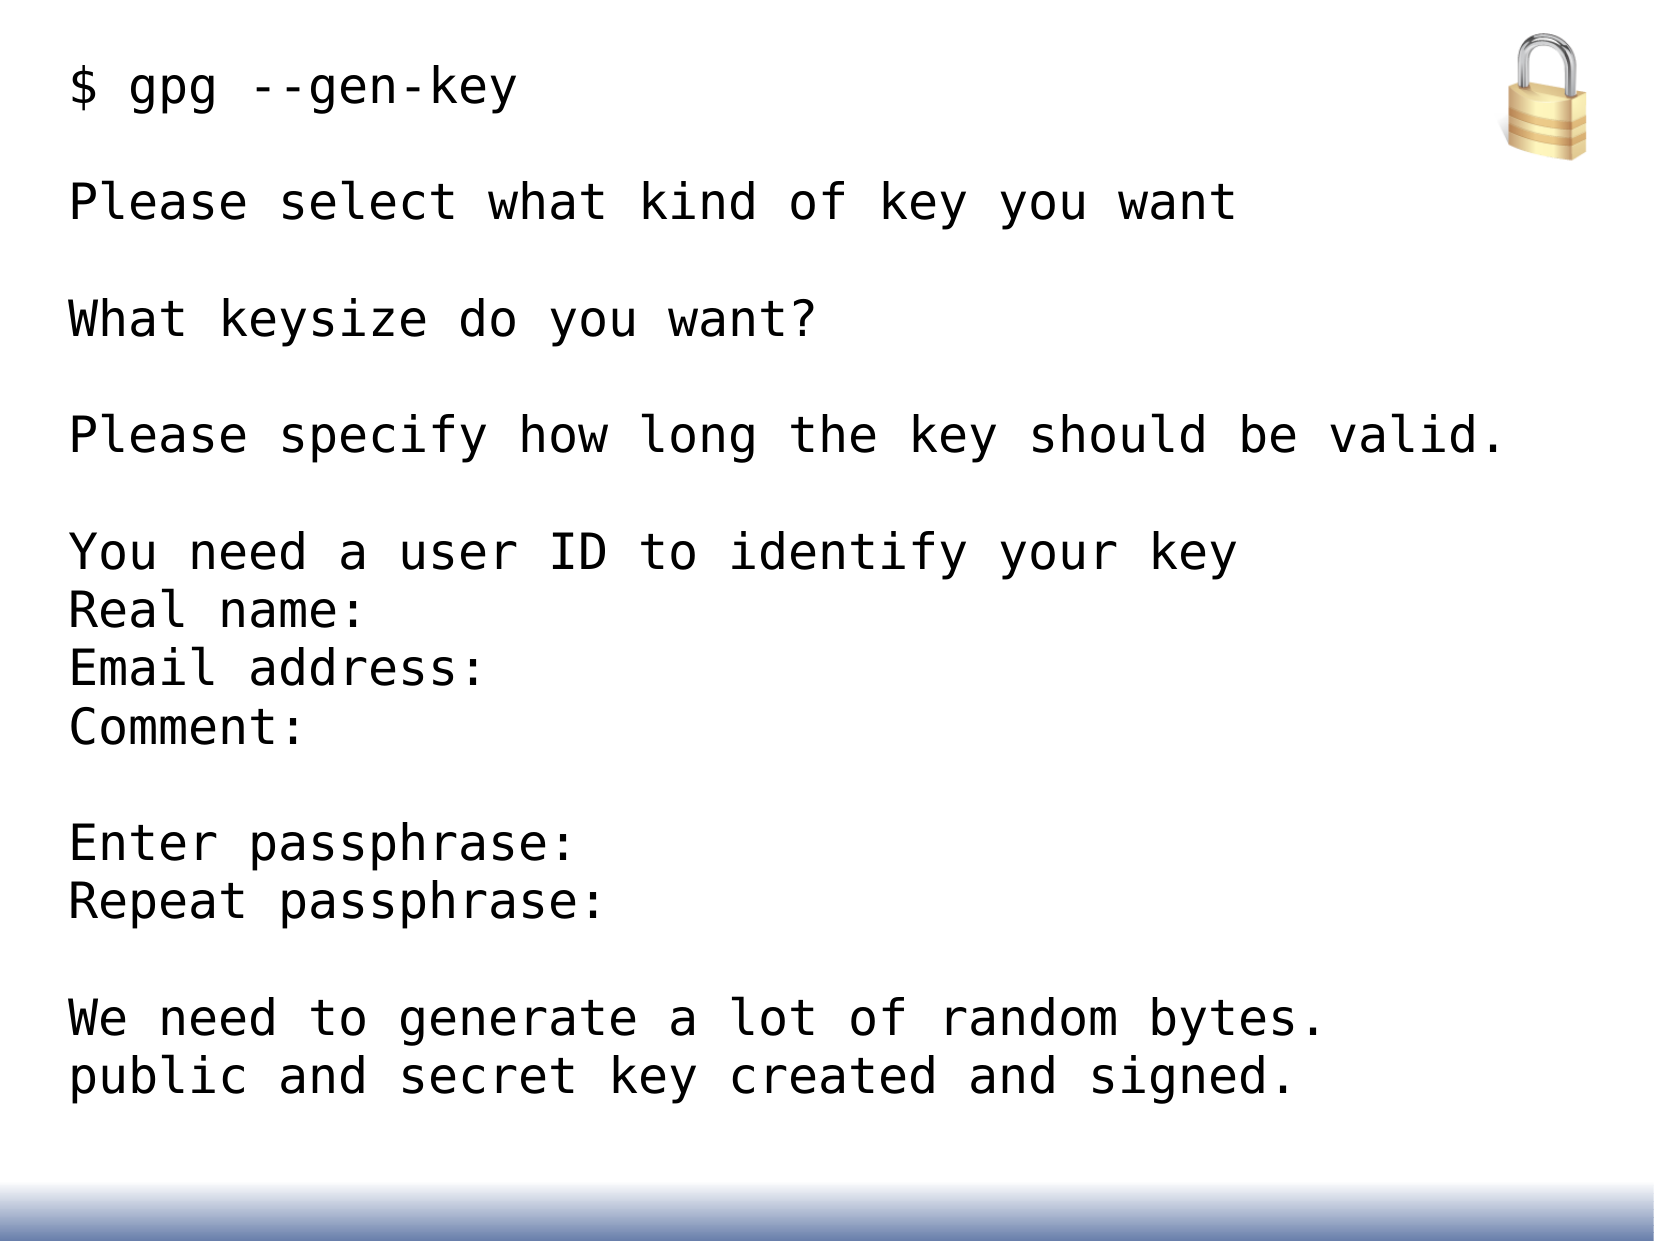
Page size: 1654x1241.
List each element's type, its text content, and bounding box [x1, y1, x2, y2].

text_box $ gpg --gen-key Please select what kind of key you want What keysize do you want? Please specify how long the key should be valid. You need a user ID to identify your key Real name: Email address: Comment: Enter passphrase: Repeat passphrase: We need to generate a lot of random bytes. public and secret key created and signed. [53, 49, 1527, 1113]
picture [1476, 29, 1613, 166]
